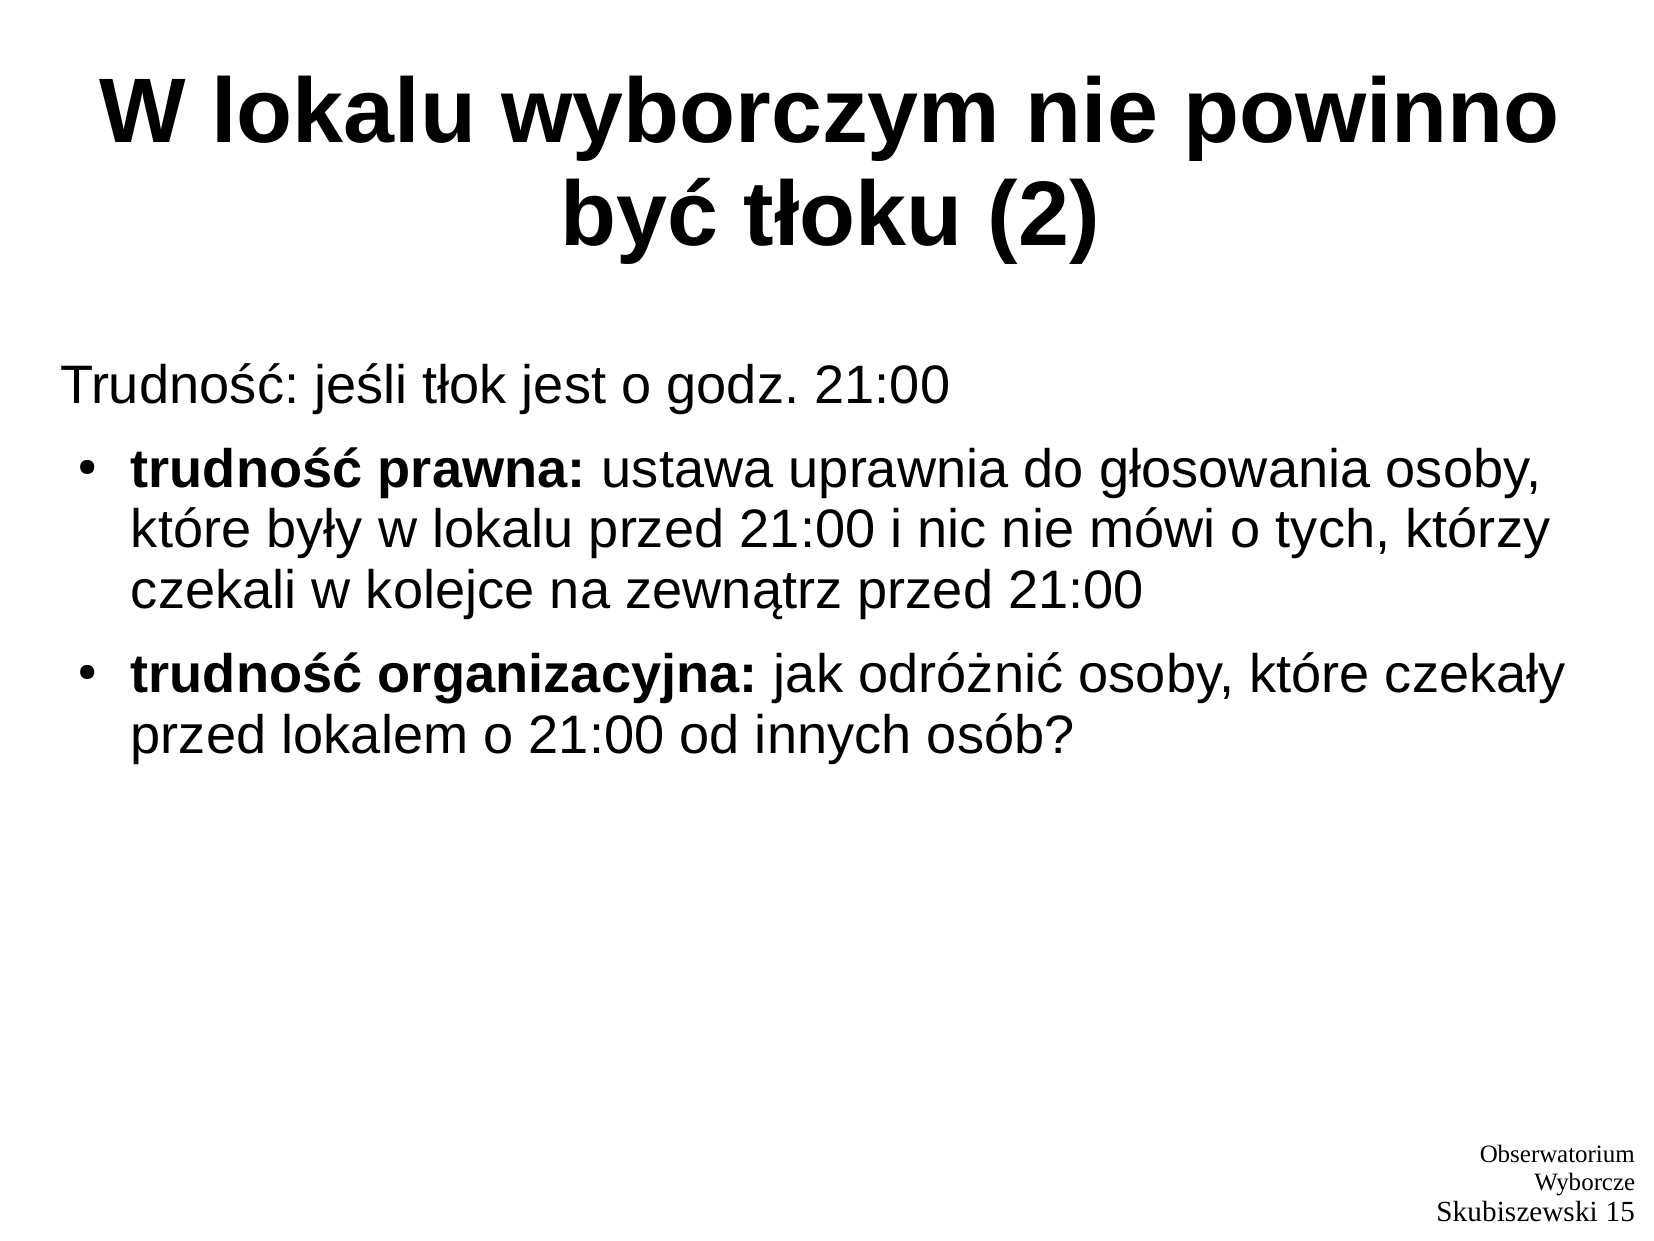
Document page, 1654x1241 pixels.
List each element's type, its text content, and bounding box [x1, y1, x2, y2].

title W lokalu wyborczym nie powinno być tłoku (2) [86, 60, 1575, 266]
list Trudność: jeśli tłok jest o godz. 21:00 trudność prawna: ustawa uprawnia do głosowania osoby, które były w lokalu przed 21:00 i nic nie mówi o tych, którzy czekali w kolejce na zewnątrz przed 21:00 trudność organizacyjna: jak odróżnić osoby, które czekały przed lokalem o 21:00 od innych osób? [60, 270, 1613, 1171]
text_box [819, 581, 850, 658]
